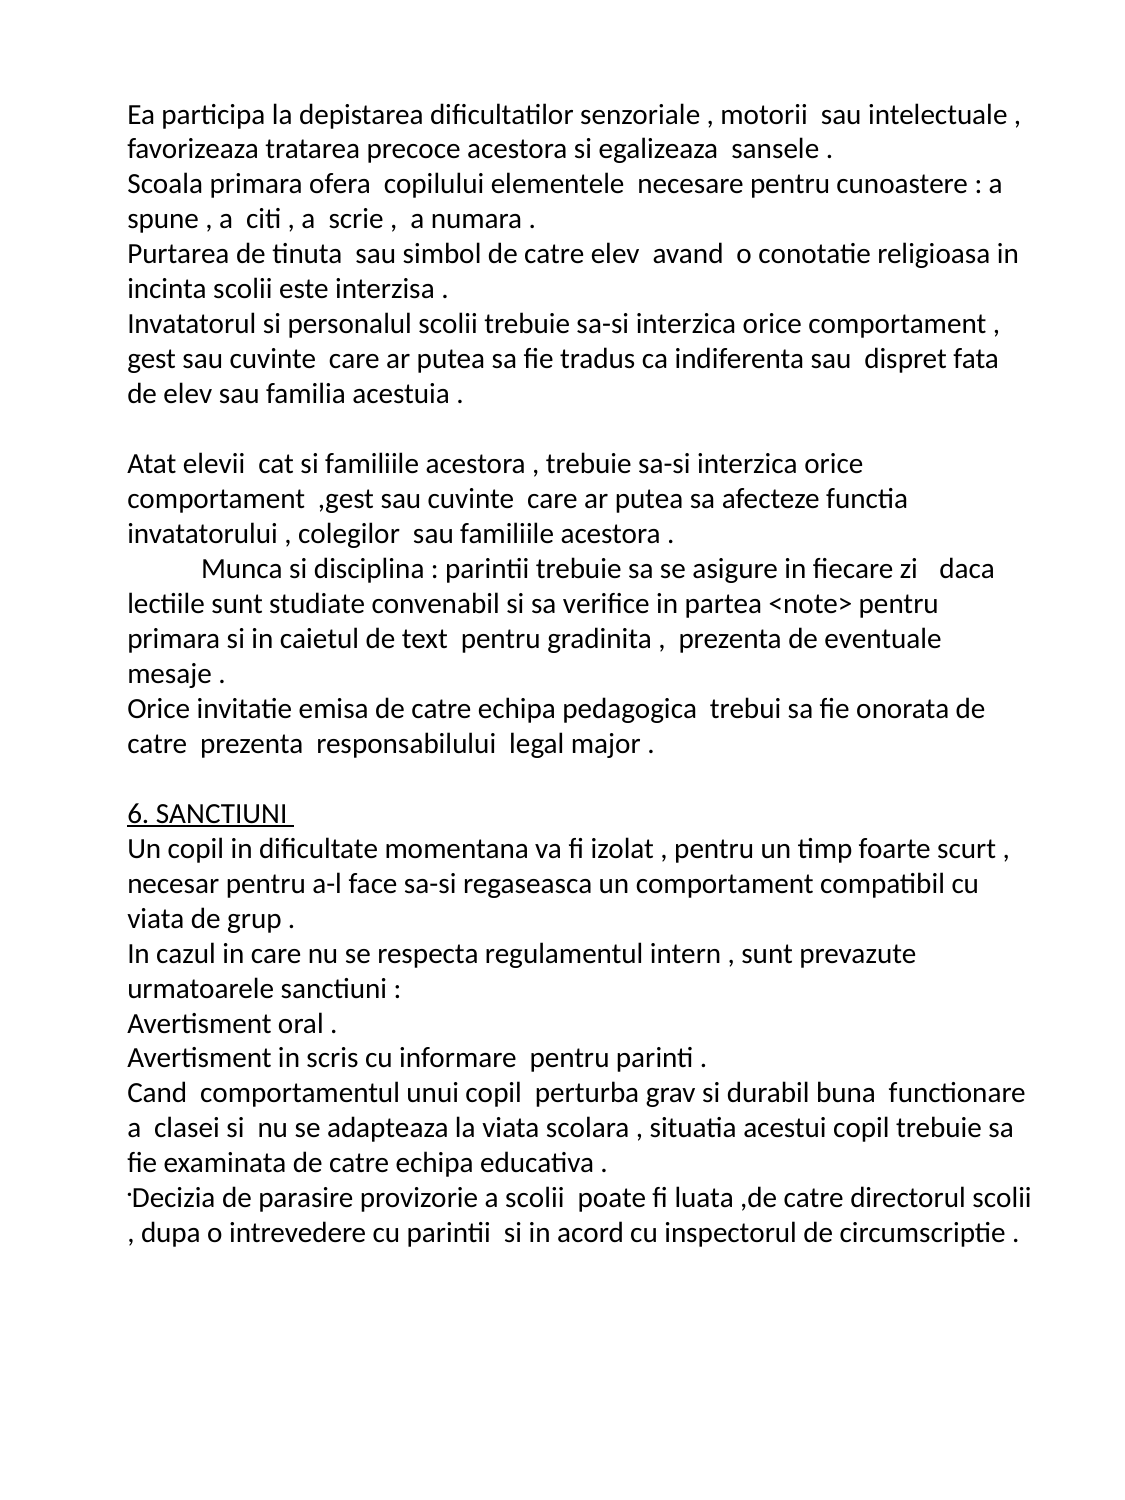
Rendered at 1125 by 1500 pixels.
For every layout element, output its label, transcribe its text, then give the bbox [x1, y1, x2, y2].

subtitle Ea participa la depistarea dificultatilor senzoriale , motorii sau intelectuale , favorizeaza tratarea precoce acestora si egalizeaza sansele . Scoala primara ofera copilului elementele necesare pentru cunoastere : a spune , a citi , a scrie , a numara . Purtarea de tinuta sau simbol de catre elev avand o conotatie religioasa in incinta scolii este interzisa . Invatatorul si personalul scolii trebuie sa-si interzica orice comportament , gest sau cuvinte care ar putea sa fie tradus ca indiferenta sau dispret fata de elev sau familia acestuia . Atat elevii cat si familiile acestora , trebuie sa-si interzica orice comportament ,gest sau cuvinte care ar putea sa afecteze functia invatatorului , colegilor sau familiile acestora . Munca si disciplina : parintii trebuie sa se asigure in fiecare zi daca lectiile sunt studiate convenabil si sa verifice in partea <note> pentru primara si in caietul de text pentru gradinita , prezenta de eventuale mesaje . Orice invitatie emisa de catre echipa pedagogica trebui sa fie onorata de catre prezenta responsabilului legal major . 6. SANCTIUNI Un copil in dificultate momentana va fi izolat , pentru un timp foarte scurt , necesar pentru a-l face sa-si regaseasca un comportament compatibil cu viata de grup . In cazul in care nu se respecta regulamentul intern , sunt prevazute urmatoarele sanctiuni : Avertisment oral . Avertisment in scris cu informare pentru parinti . Cand comportamentul unui copil perturba grav si durabil buna functionare a clasei si nu se adapteaza la viata scolara , situatia acestui copil trebuie sa fie examinata de catre echipa educativa . Decizia de parasire provizorie a scolii poate fi luata ,de catre directorul scolii , dupa o intrevedere cu parintii si in acord cu inspectorul de circumscriptie . [112, 87, 1050, 1463]
